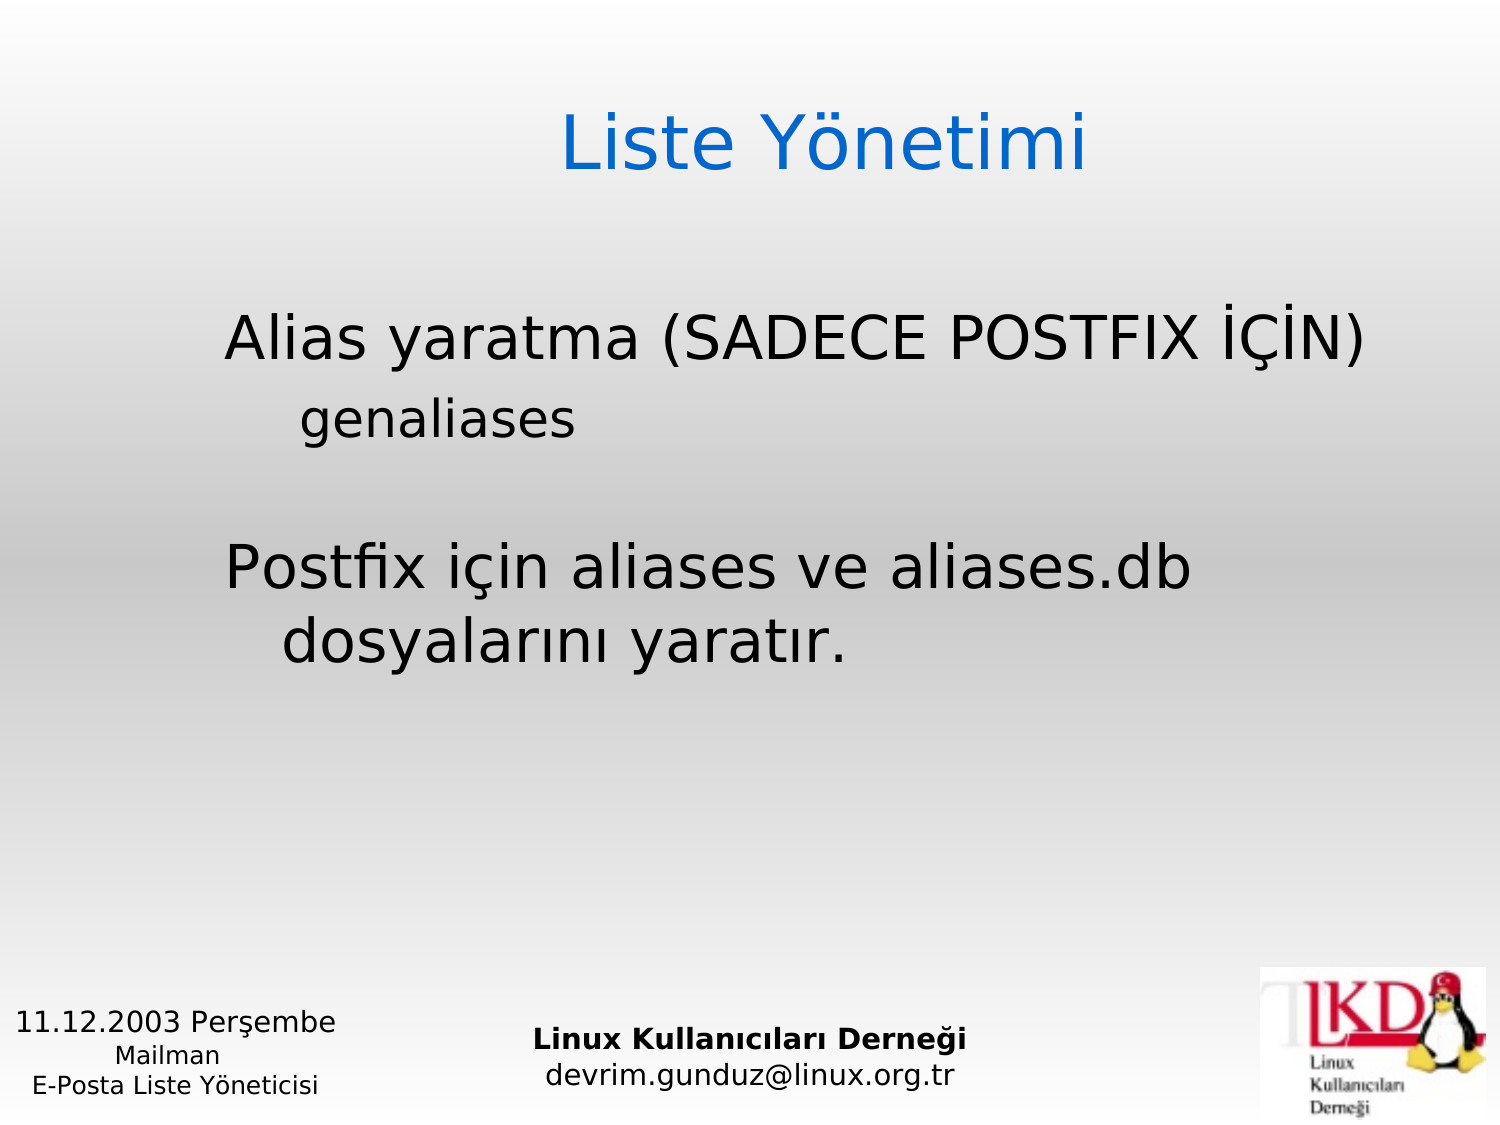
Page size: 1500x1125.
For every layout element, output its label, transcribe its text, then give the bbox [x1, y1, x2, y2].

list Alias yaratma (SADECE POSTFIX İÇİN) genaliases Postfix için aliases ve aliases.db dosyalarını yaratır. [224, 299, 1425, 975]
picture [1260, 967, 1486, 1120]
title Liste Yönetimi [224, 43, 1425, 238]
